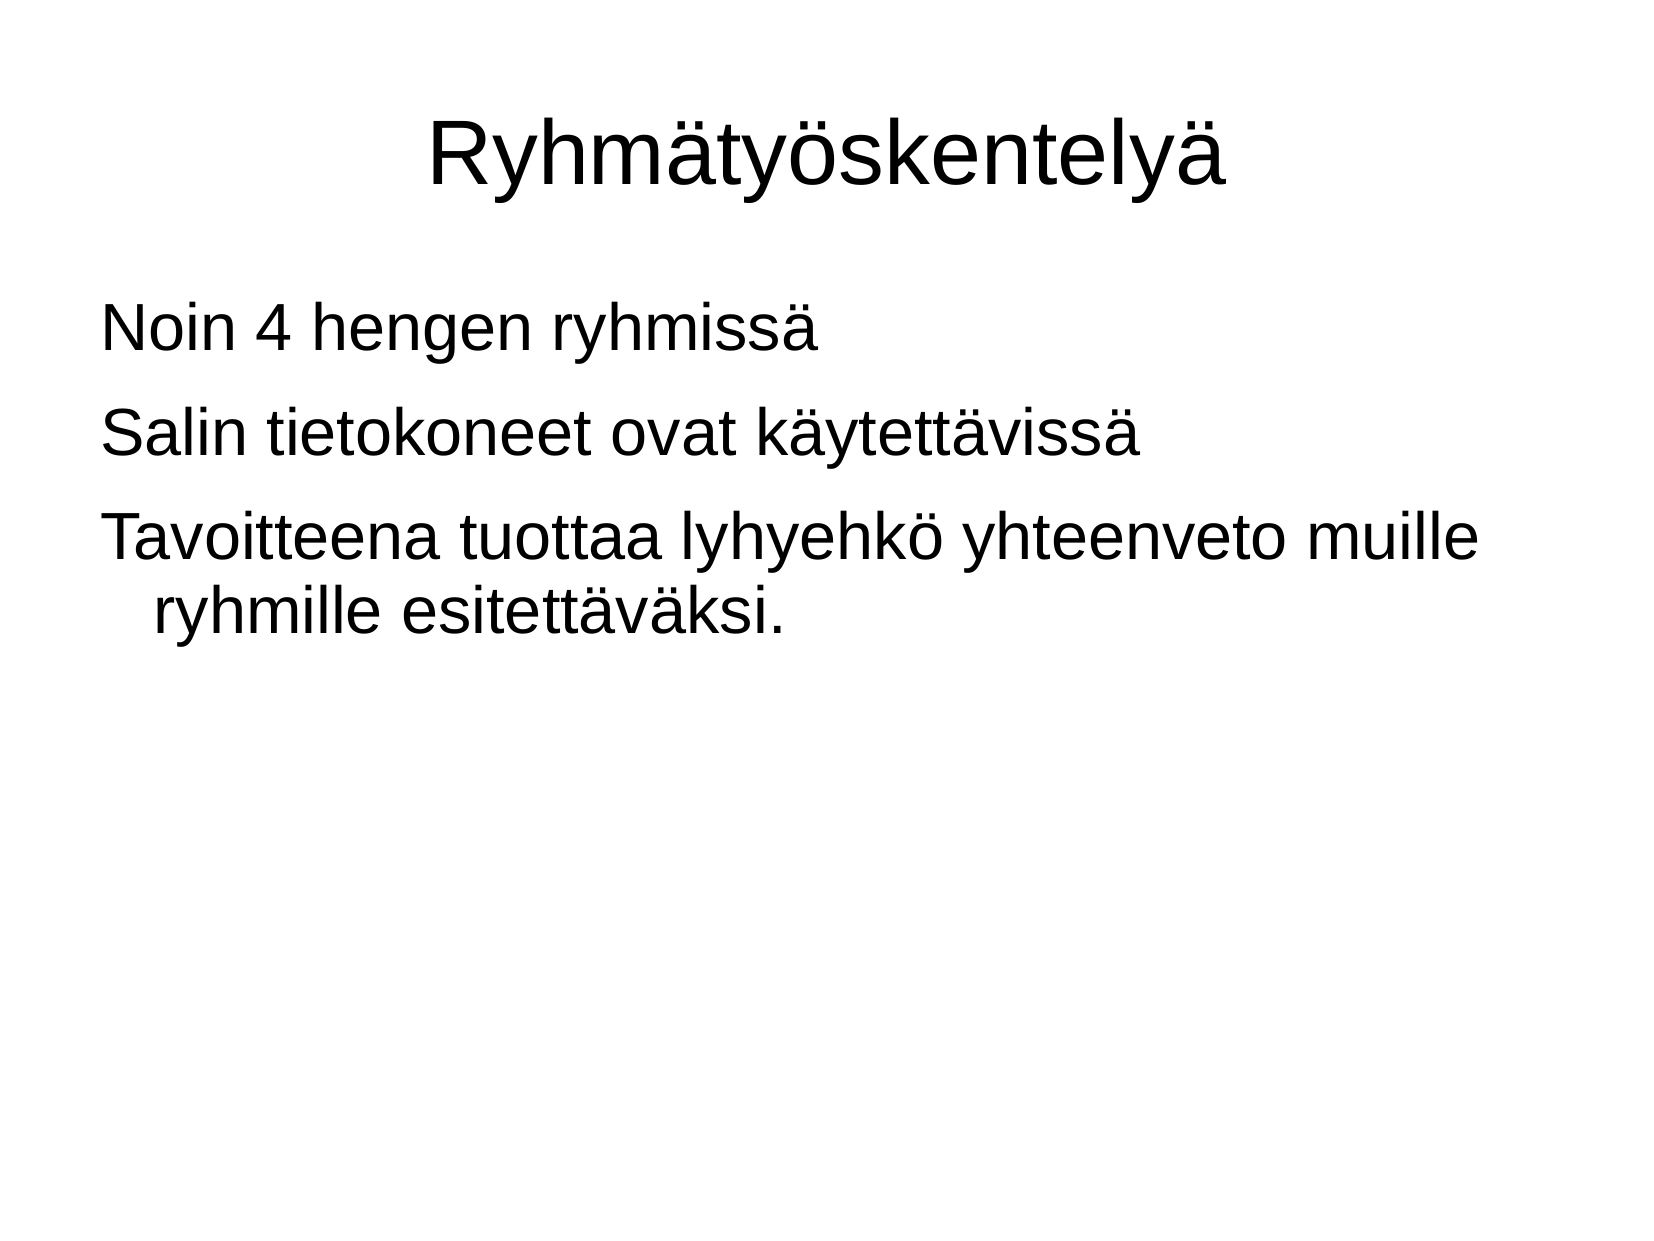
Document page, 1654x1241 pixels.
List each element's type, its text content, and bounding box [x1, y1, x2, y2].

title Ryhmätyöskentelyä [82, 49, 1571, 257]
list Noin 4 hengen ryhmissä Salin tietokoneet ovat käytettävissä Tavoitteena tuottaa lyhyehkö yhteenveto muille ryhmille esitettäväksi. [82, 290, 1571, 1094]
